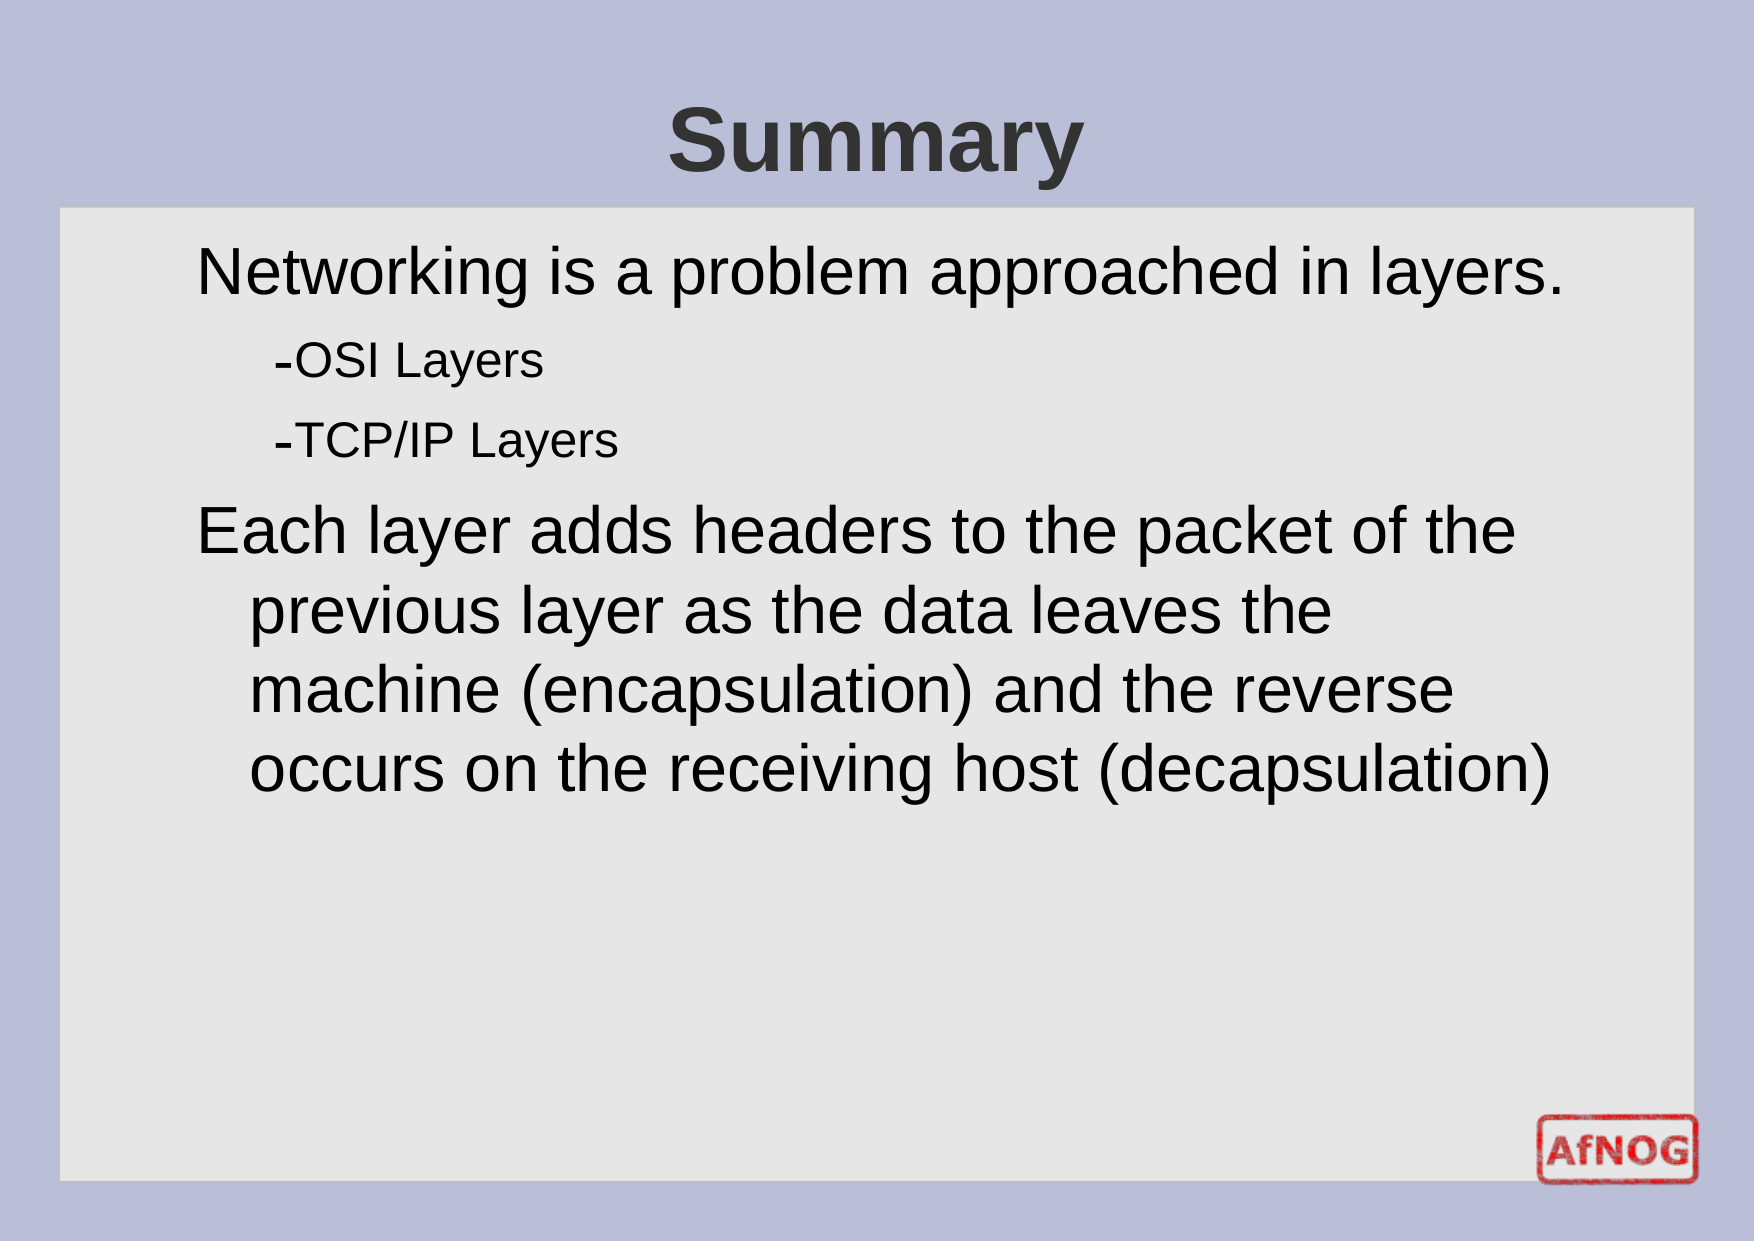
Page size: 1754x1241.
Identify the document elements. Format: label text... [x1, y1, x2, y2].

title Summary [59, 0, 1695, 285]
text_box [59, 285, 1695, 1182]
list Networking is a problem approached in layers. OSI Layers TCP/IP Layers Each layer adds headers to the packet of the previous layer as the data leaves the machine (encapsulation) and the reverse occurs on the receiving host (decapsulation) [179, 229, 1576, 1100]
picture [1535, 1112, 1701, 1188]
